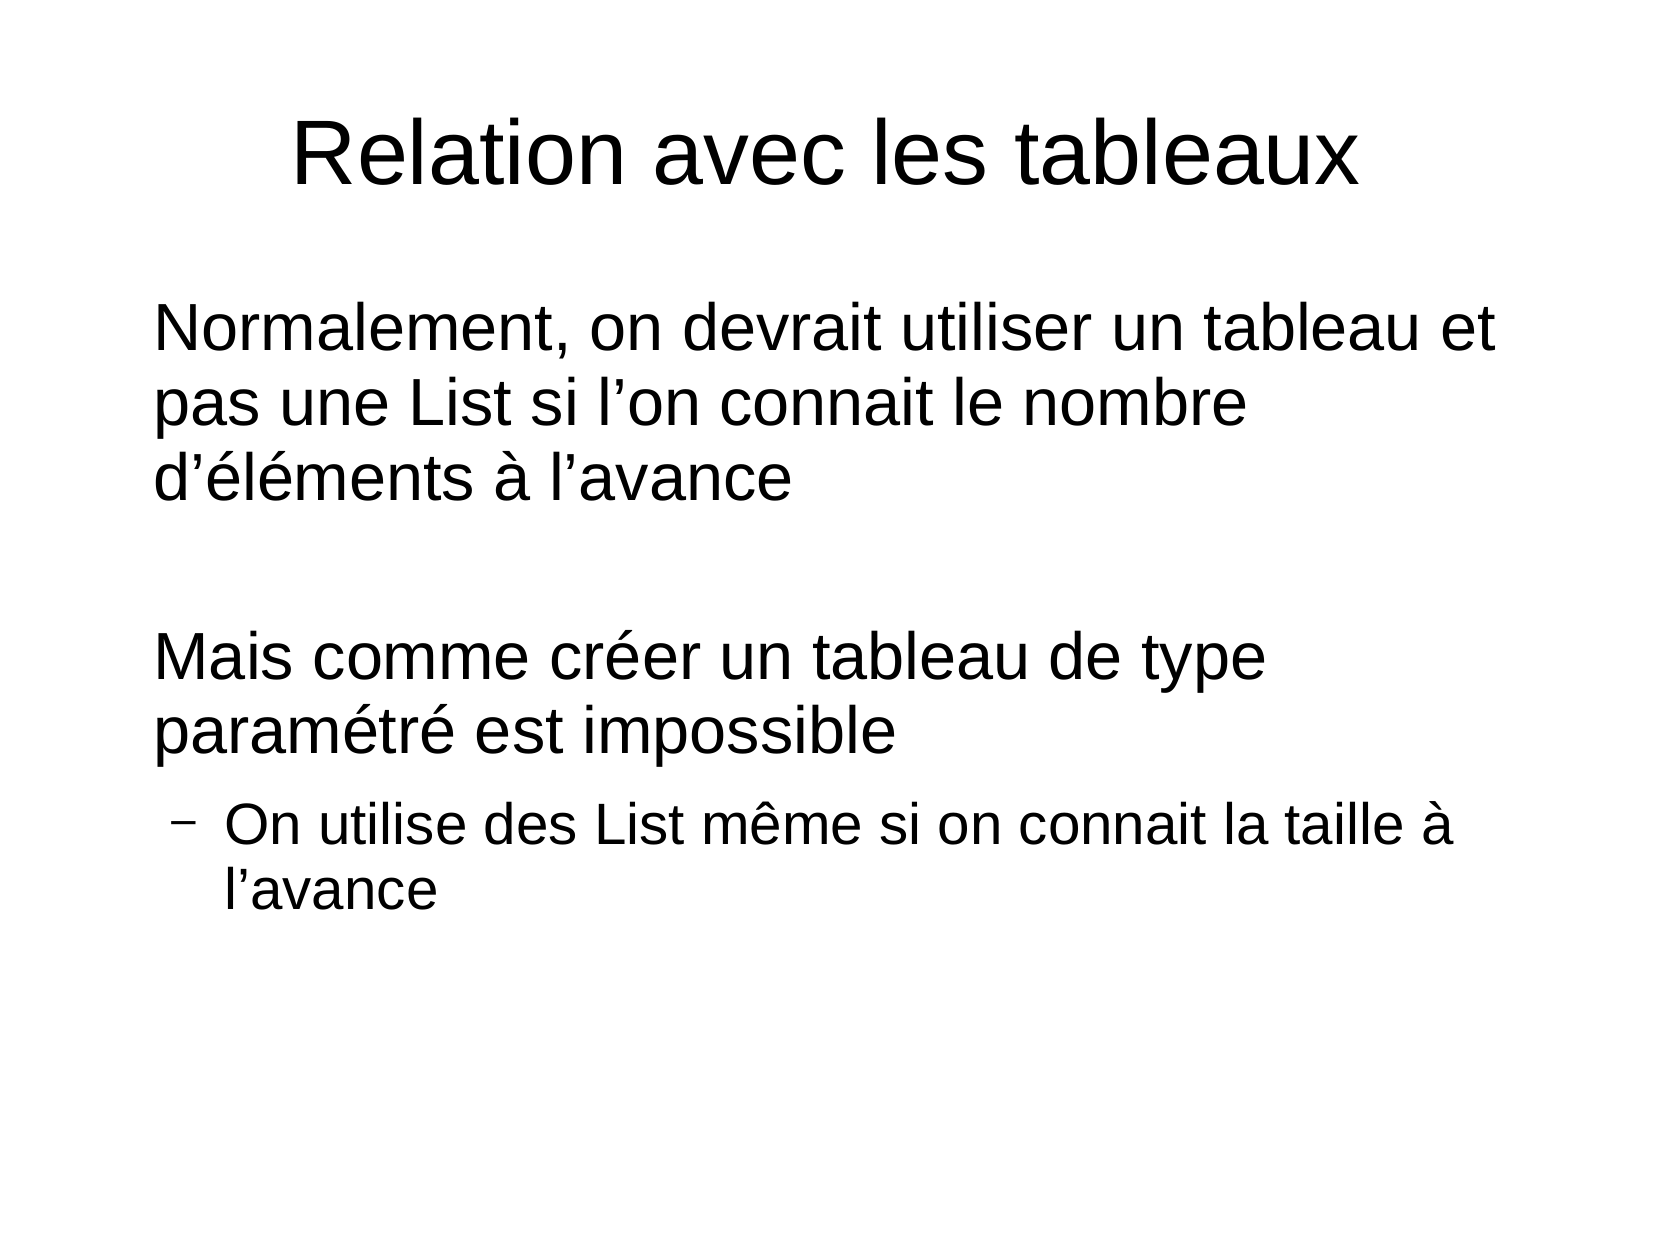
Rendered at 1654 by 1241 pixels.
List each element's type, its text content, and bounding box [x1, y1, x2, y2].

title Relation avec les tableaux [82, 49, 1571, 257]
list Normalement, on devrait utiliser un tableau et pas une List si l’on connait le nombre d’éléments à l’avance Mais comme créer un tableau de type paramétré est impossible On utilise des List même si on connait la taille à l’avance [82, 290, 1571, 1111]
